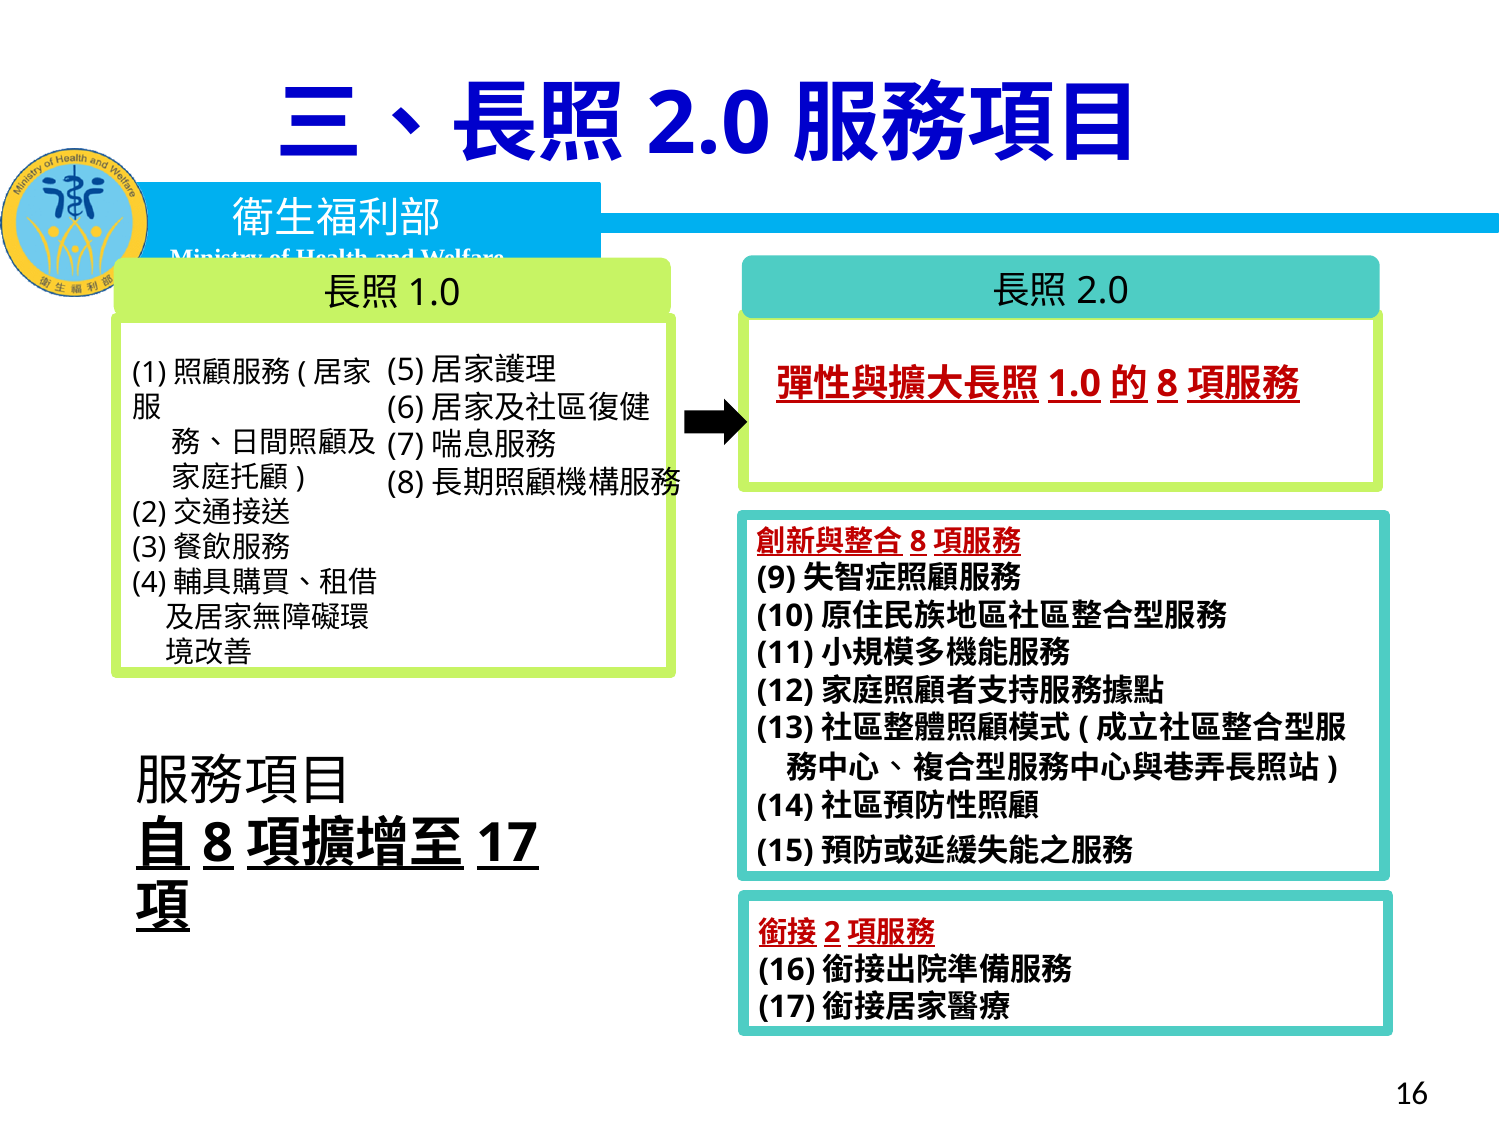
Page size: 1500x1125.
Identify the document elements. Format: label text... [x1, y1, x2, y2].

text_box 16 [1379, 1061, 1497, 1121]
text_box 銜接2項服務 (16)銜接出院準備服務 (17)銜接居家醫療 [744, 895, 1388, 1031]
text_box (1)照顧服務(居家服 務、日間照顧及 家庭托顧) (2)交通接送 (3)餐飲服務 (4)輔具購買、租借 及居家無障礙環 境改善 [121, 346, 400, 667]
text_box 三、長照2.0服務項目 [88, 54, 1330, 172]
text_box 創新與整合8項服務 (9)失智症照顧服務 (10)原住民族地區社區整合型服務 (11)小規模多機能服務 (12)家庭照顧者支持服務據點 (13)社區整體照顧模式(成立社區整合型服務中心、複合型服務中心與巷弄長照站) (14)社區預防性照顧 (15)預防或延緩失能之服務 [742, 515, 1385, 876]
text_box 彈性與擴大長照1.0的8項服務 [744, 315, 1378, 487]
text_box (5)居家護理 (6)居家及社區復健 (7)喘息服務 (8)長期照顧機構服務 [372, 342, 709, 507]
text_box [709, 398, 748, 446]
text_box 服務項目 自8項擴增至17項 [121, 740, 600, 943]
text_box 長照2.0 [741, 255, 1380, 319]
text_box 長照1.0 [113, 257, 671, 313]
